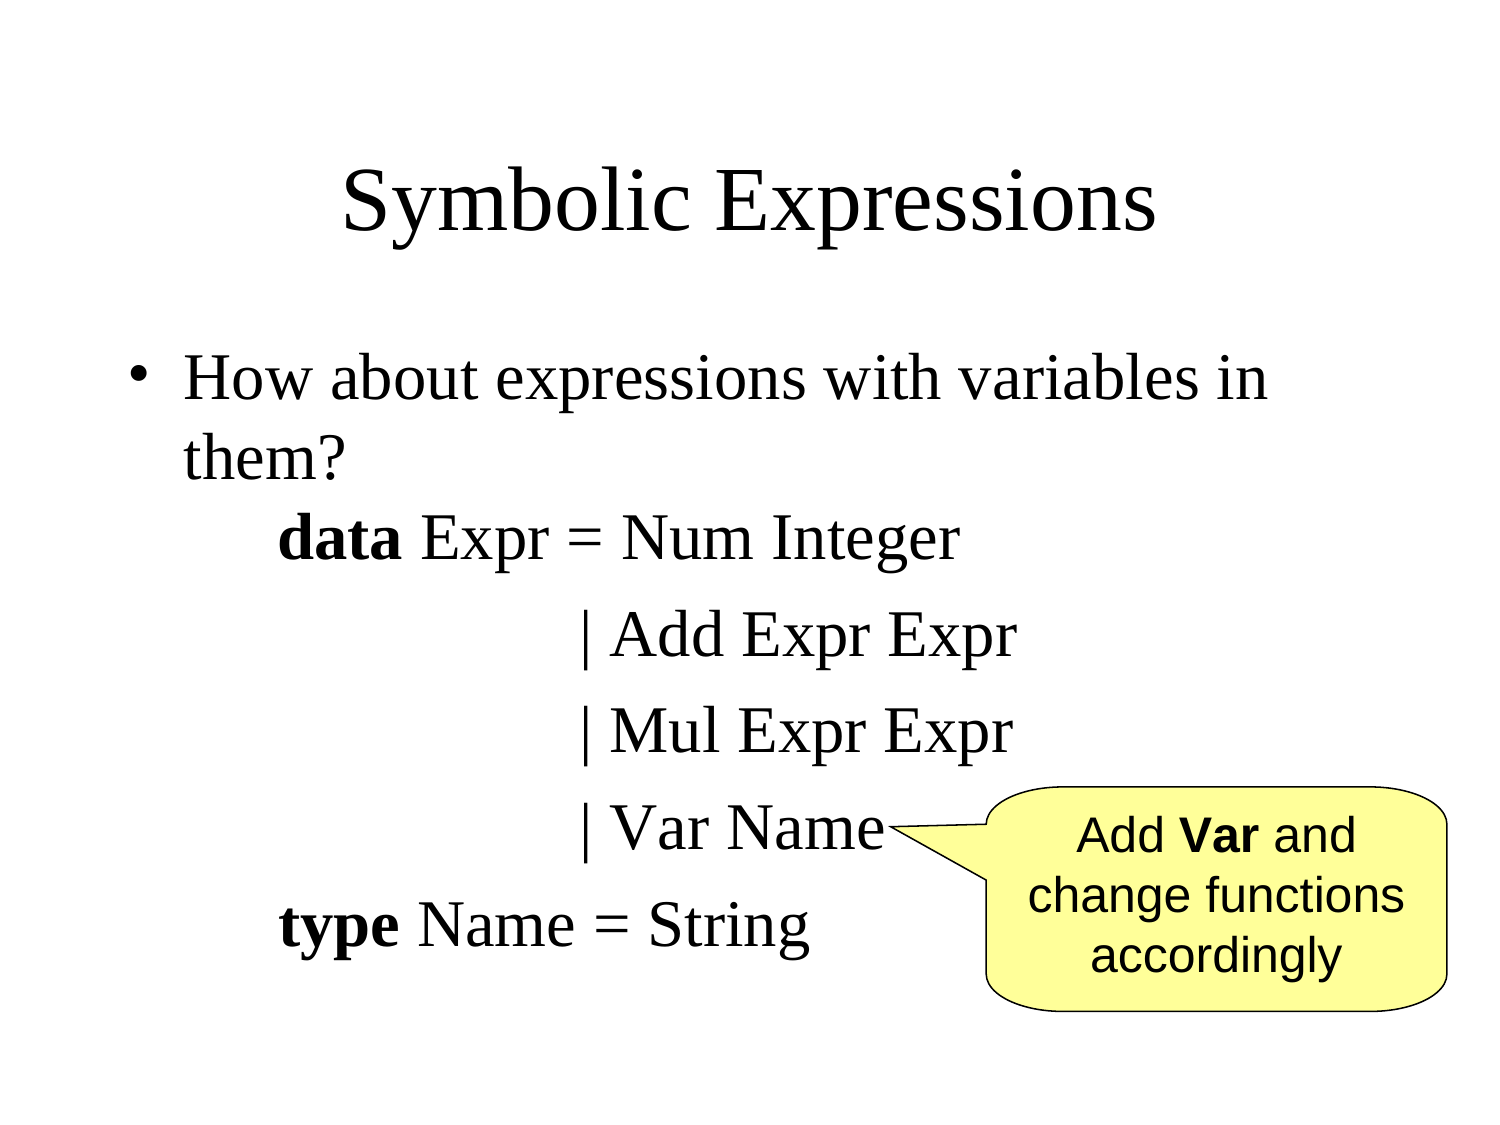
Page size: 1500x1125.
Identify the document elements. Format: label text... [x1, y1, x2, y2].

text_box Add Var and change functions accordingly [890, 786, 1447, 1012]
list How about expressions with variables in them? data Expr = Num Integer | Add Expr Expr | Mul Expr Expr | Var Name type Name = String [112, 324, 1388, 1000]
title Symbolic Expressions [112, 99, 1388, 288]
